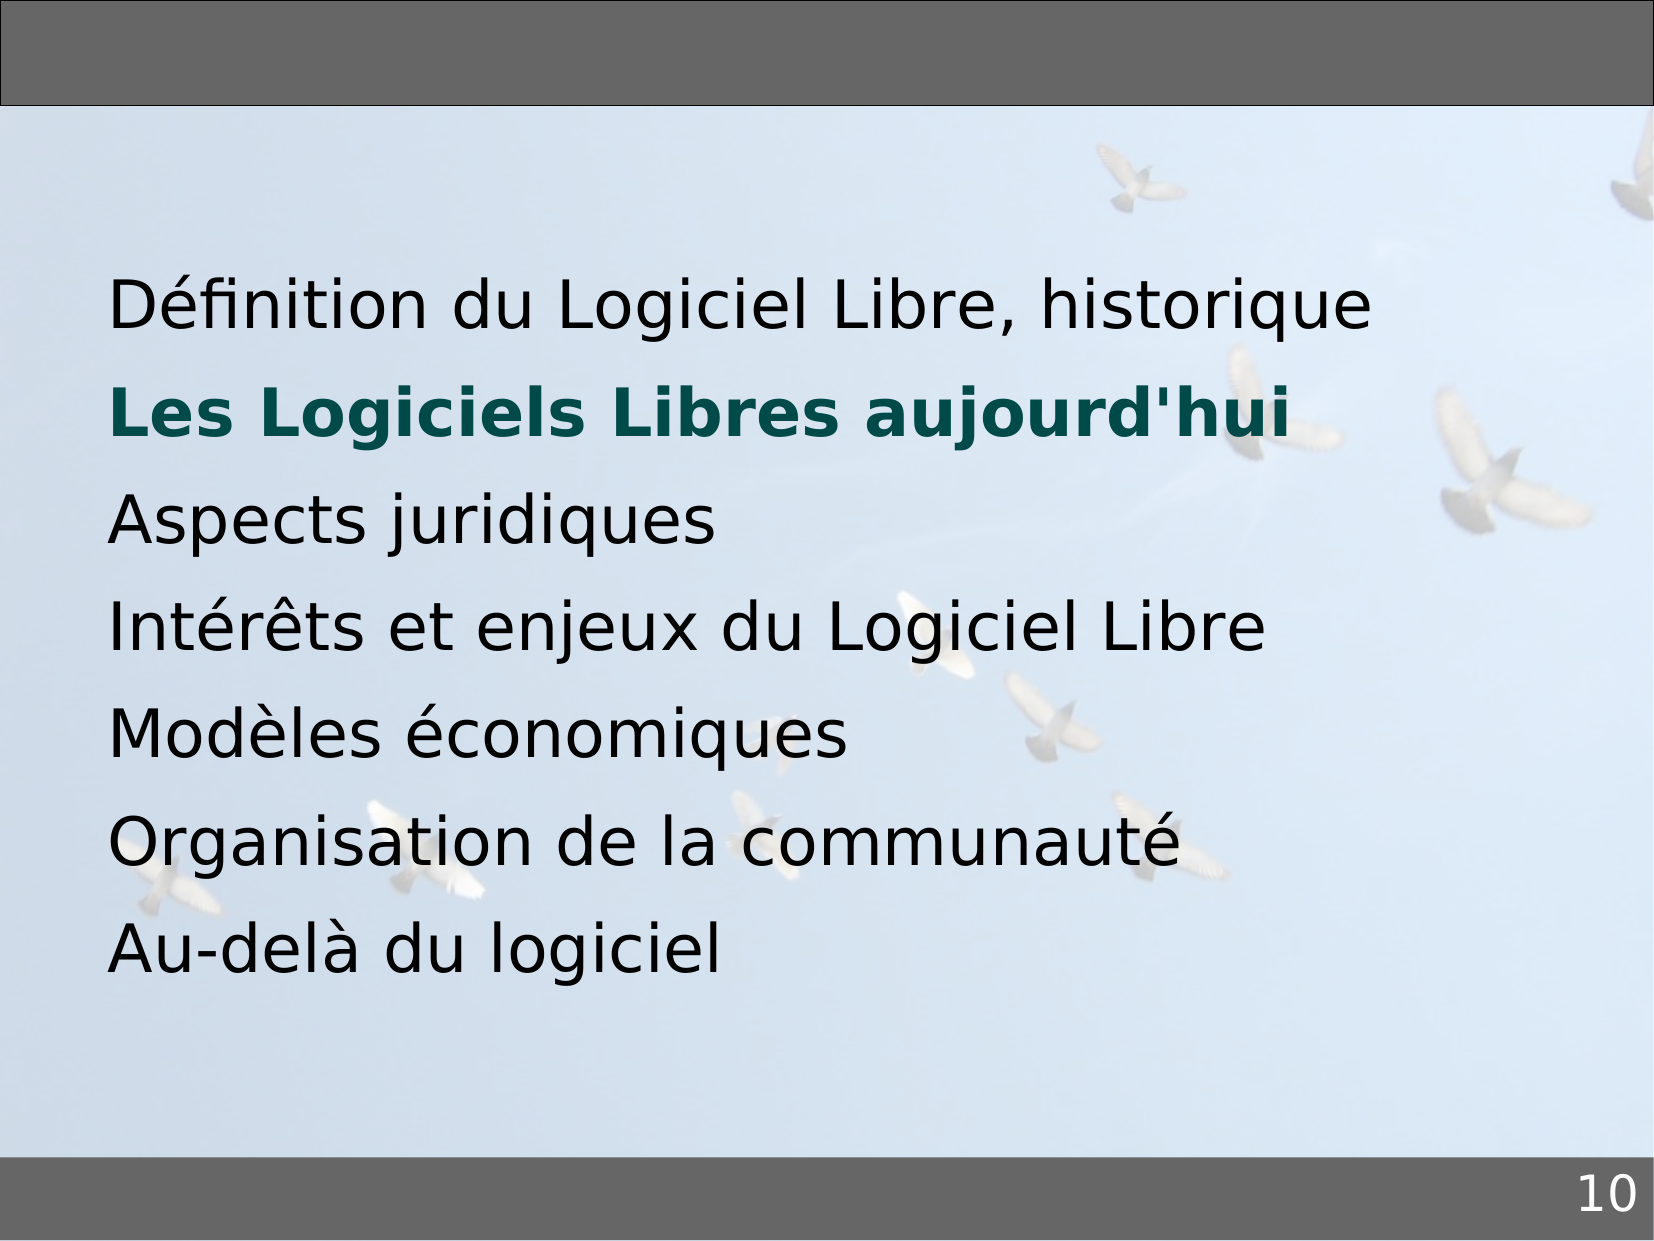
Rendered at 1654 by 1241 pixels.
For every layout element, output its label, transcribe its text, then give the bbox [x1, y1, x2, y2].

list Définition du Logiciel Libre, historique Les Logiciels Libres aujourd'hui Aspects juridiques Intérêts et enjeux du Logiciel Libre Modèles économiques Organisation de la communauté Au-delà du logiciel [89, 266, 1578, 989]
